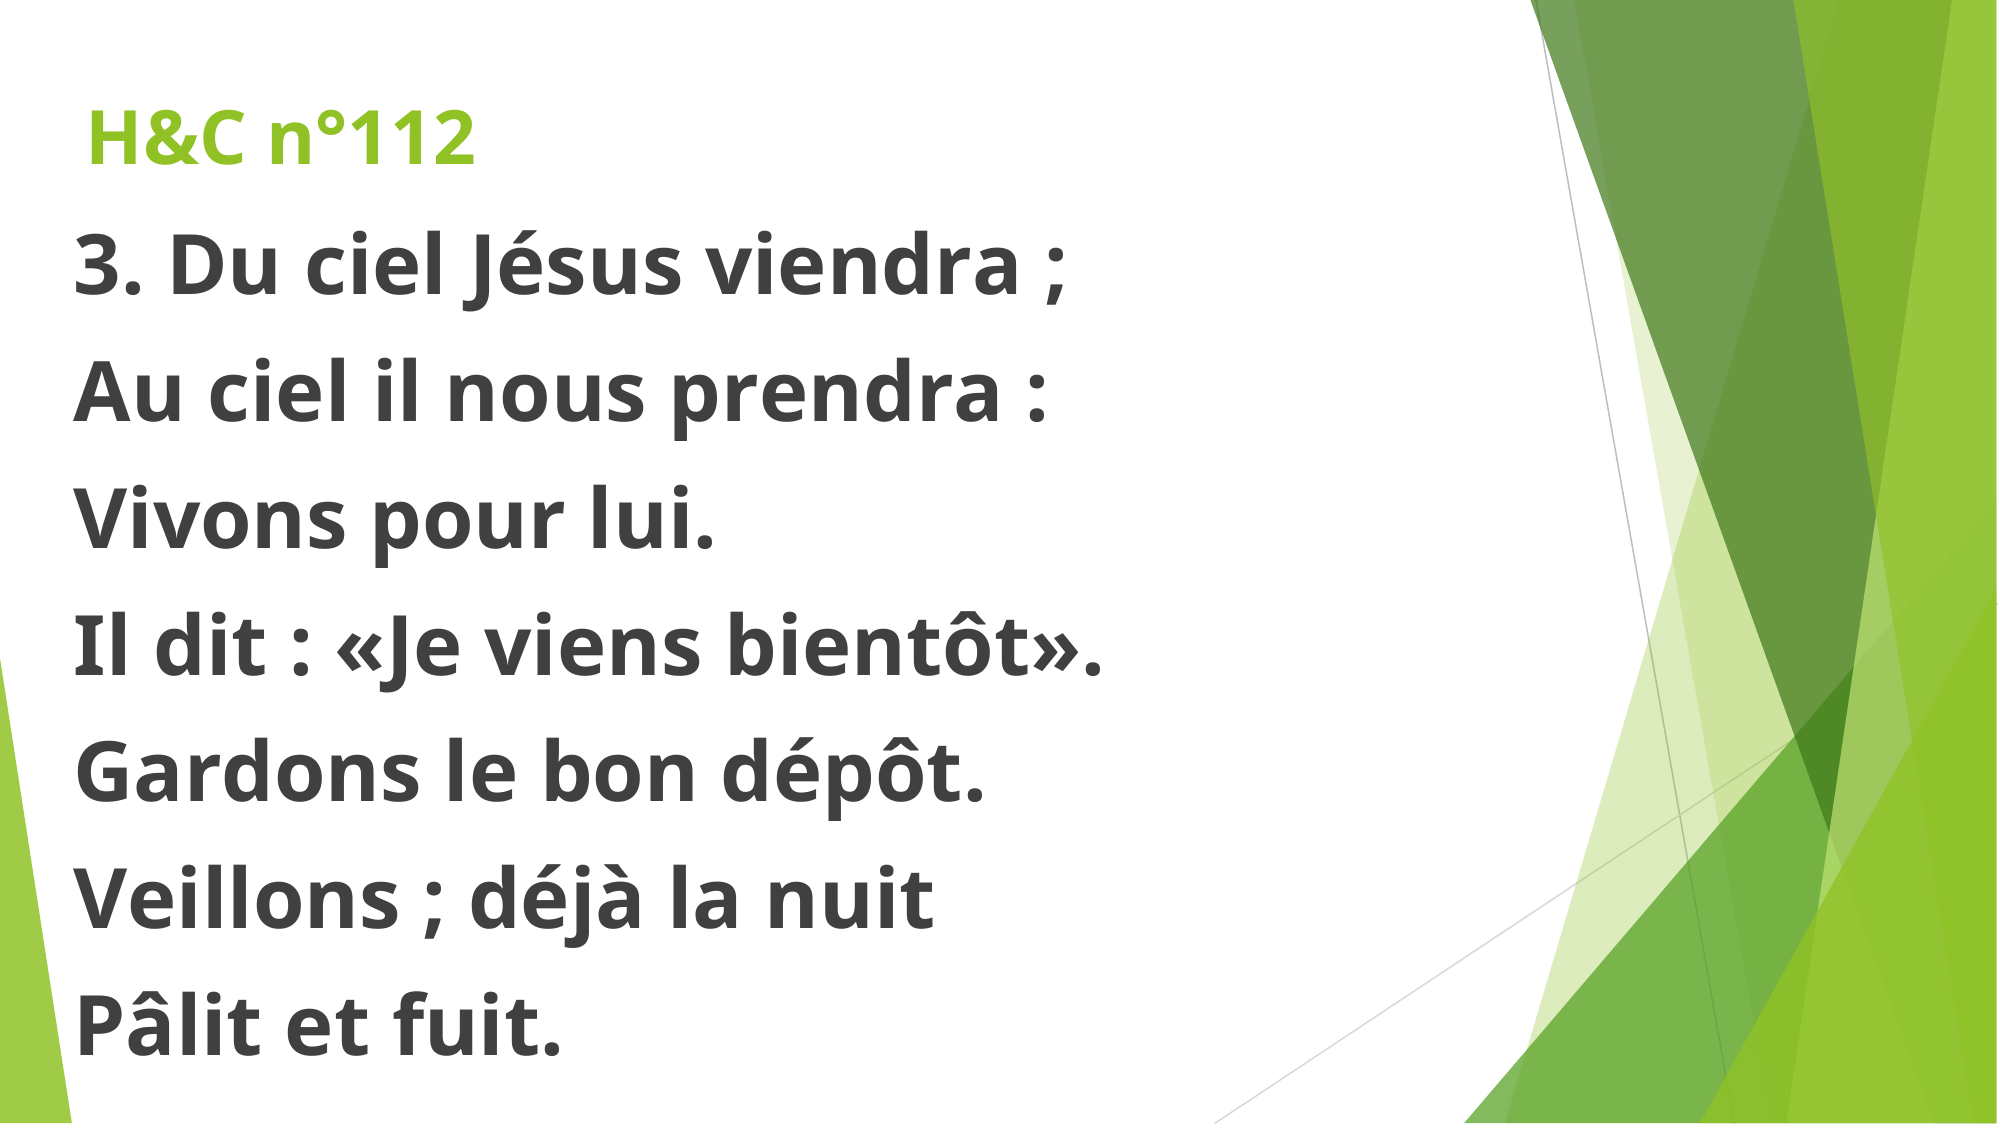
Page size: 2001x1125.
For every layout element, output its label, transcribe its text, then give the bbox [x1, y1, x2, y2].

text_box H&C n°112 [70, 82, 497, 188]
text_box 3. Du ciel Jésus viendra ; Au ciel il nous prendra : Vivons pour lui. Il dit : «Je viens bientôt». Gardons le bon dépôt. Veillons ; déjà la nuit Pâlit et fuit. [59, 188, 1985, 1075]
